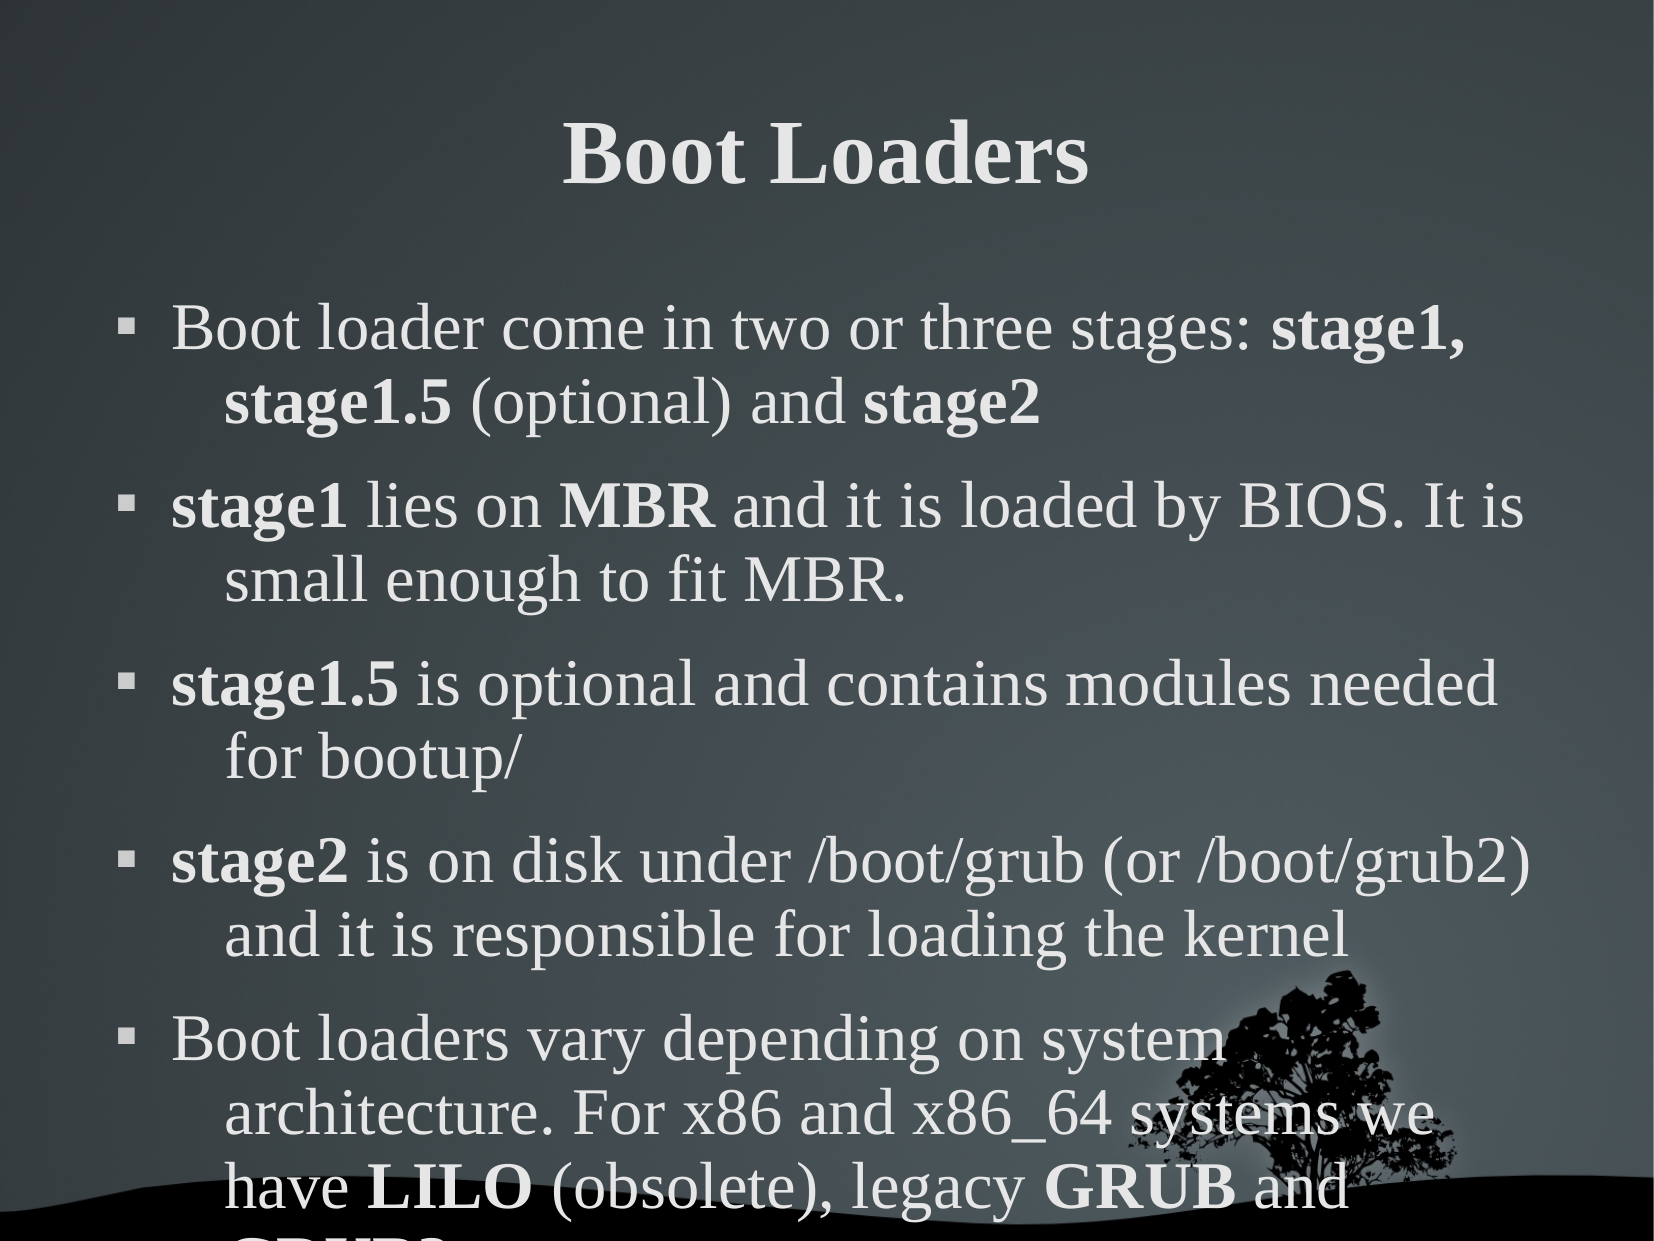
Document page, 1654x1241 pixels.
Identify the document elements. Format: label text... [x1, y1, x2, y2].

picture [0, 0, 1654, 1241]
list Boot loader come in two or three stages: stage1, stage1.5 (optional) and stage2 stage1 lies on MBR and it is loaded by BIOS. It is small enough to fit MBR. stage1.5 is optional and contains modules needed for bootup/ stage2 is on disk under /boot/grub (or /boot/grub2) and it is responsible for loading the kernel Boot loaders vary depending on system architecture. For x86 and x86_64 systems we have LILO (obsolete), legacy GRUB and GRUB2 [82, 290, 1571, 1207]
title Boot Loaders [82, 33, 1571, 273]
